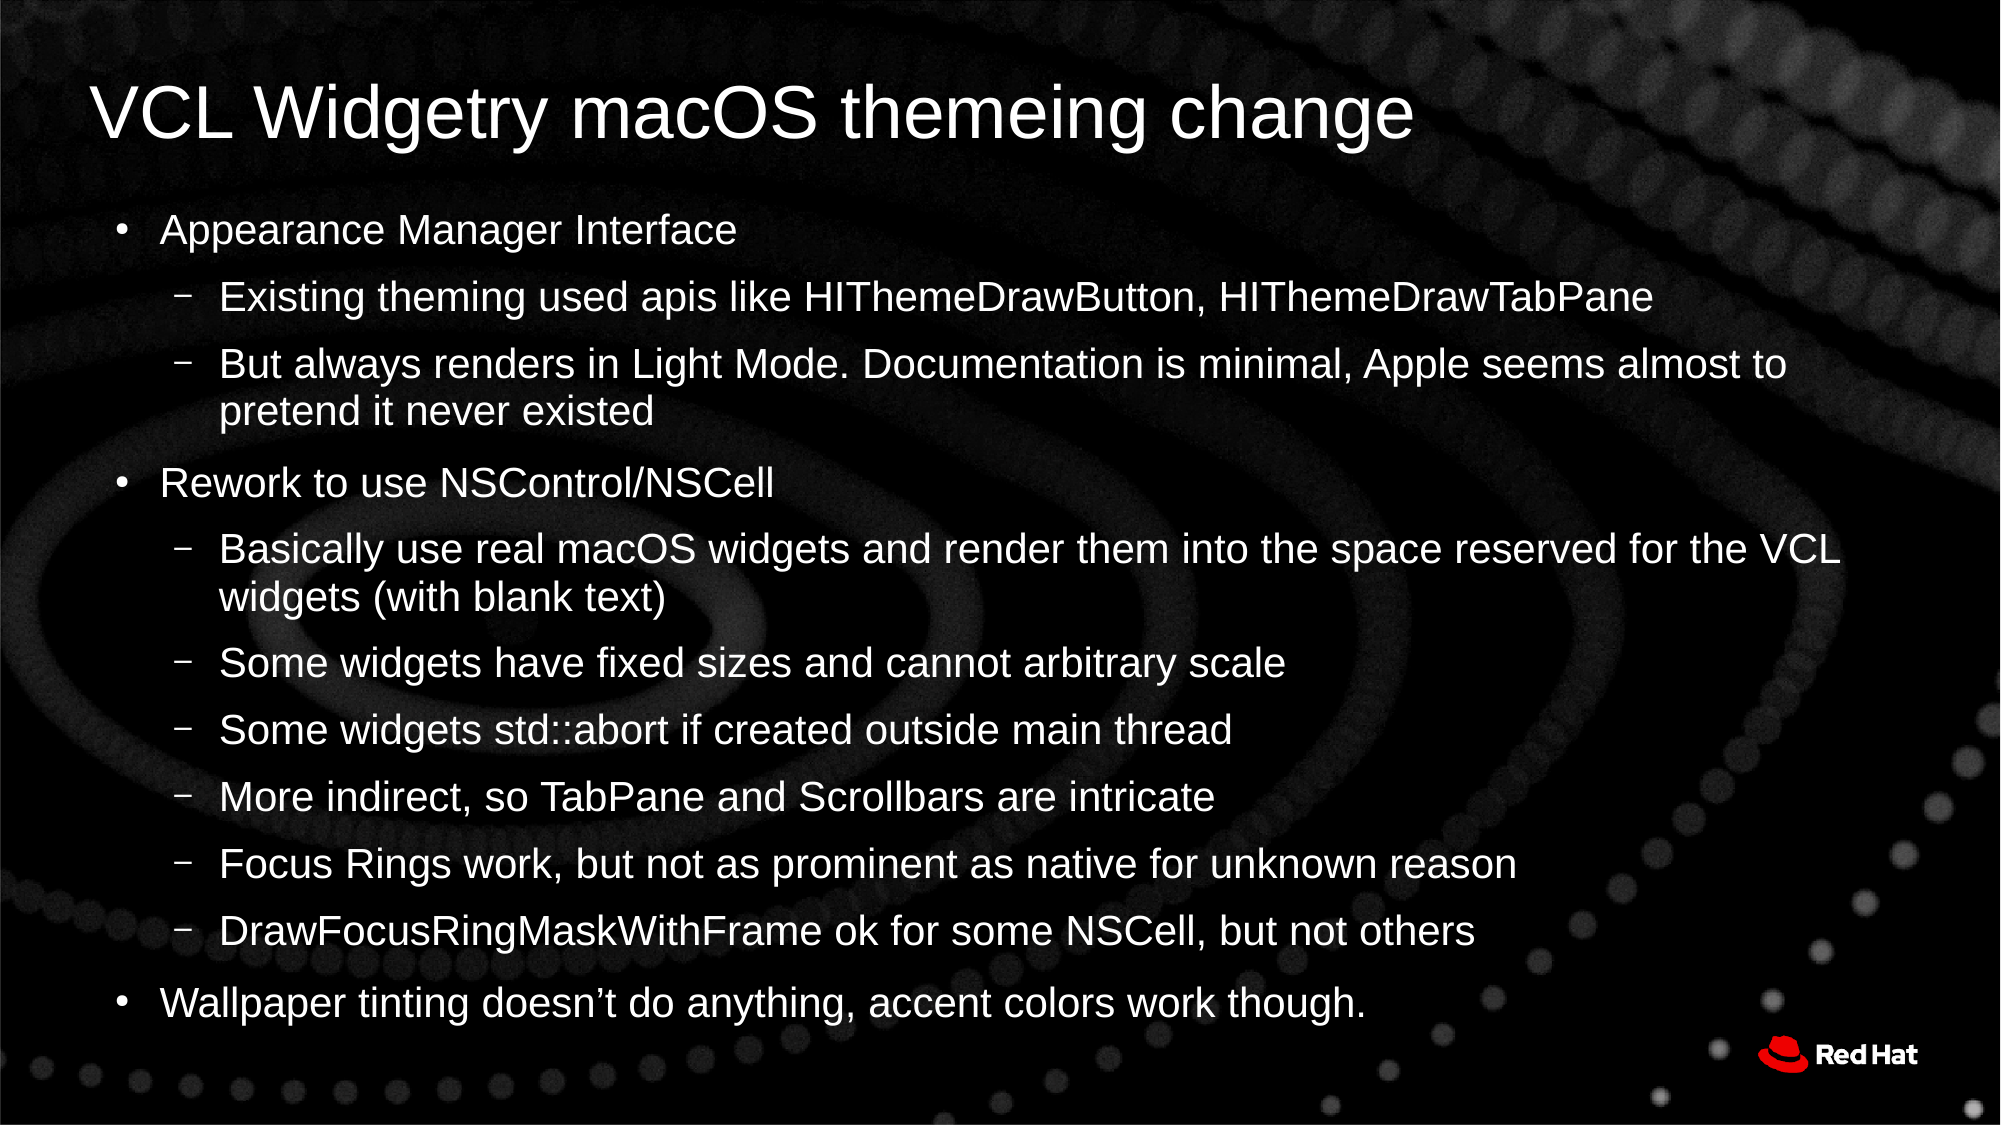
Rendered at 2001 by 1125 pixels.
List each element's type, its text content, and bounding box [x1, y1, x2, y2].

title VCL Widgetry macOS themeing change [89, 18, 1890, 207]
picture [0, 0, 2001, 1125]
list Appearance Manager Interface Existing theming used apis like HIThemeDrawButton, HIThemeDrawTabPane But always renders in Light Mode. Documentation is minimal, Apple seems almost to pretend it never existed Rework to use NSControl/NSCell Basically use real macOS widgets and render them into the space reserved for the VCL widgets (with blank text) Some widgets have fixed sizes and cannot arbitrary scale Some widgets std::abort if created outside main thread More indirect, so TabPane and Scrollbars are intricate Focus Rings work, but not as prominent as native for unknown reason DrawFocusRingMaskWithFrame ok for some NSCell, but not others Wallpaper tinting doesn’t do anything, accent colors work though. [99, 206, 1900, 1034]
